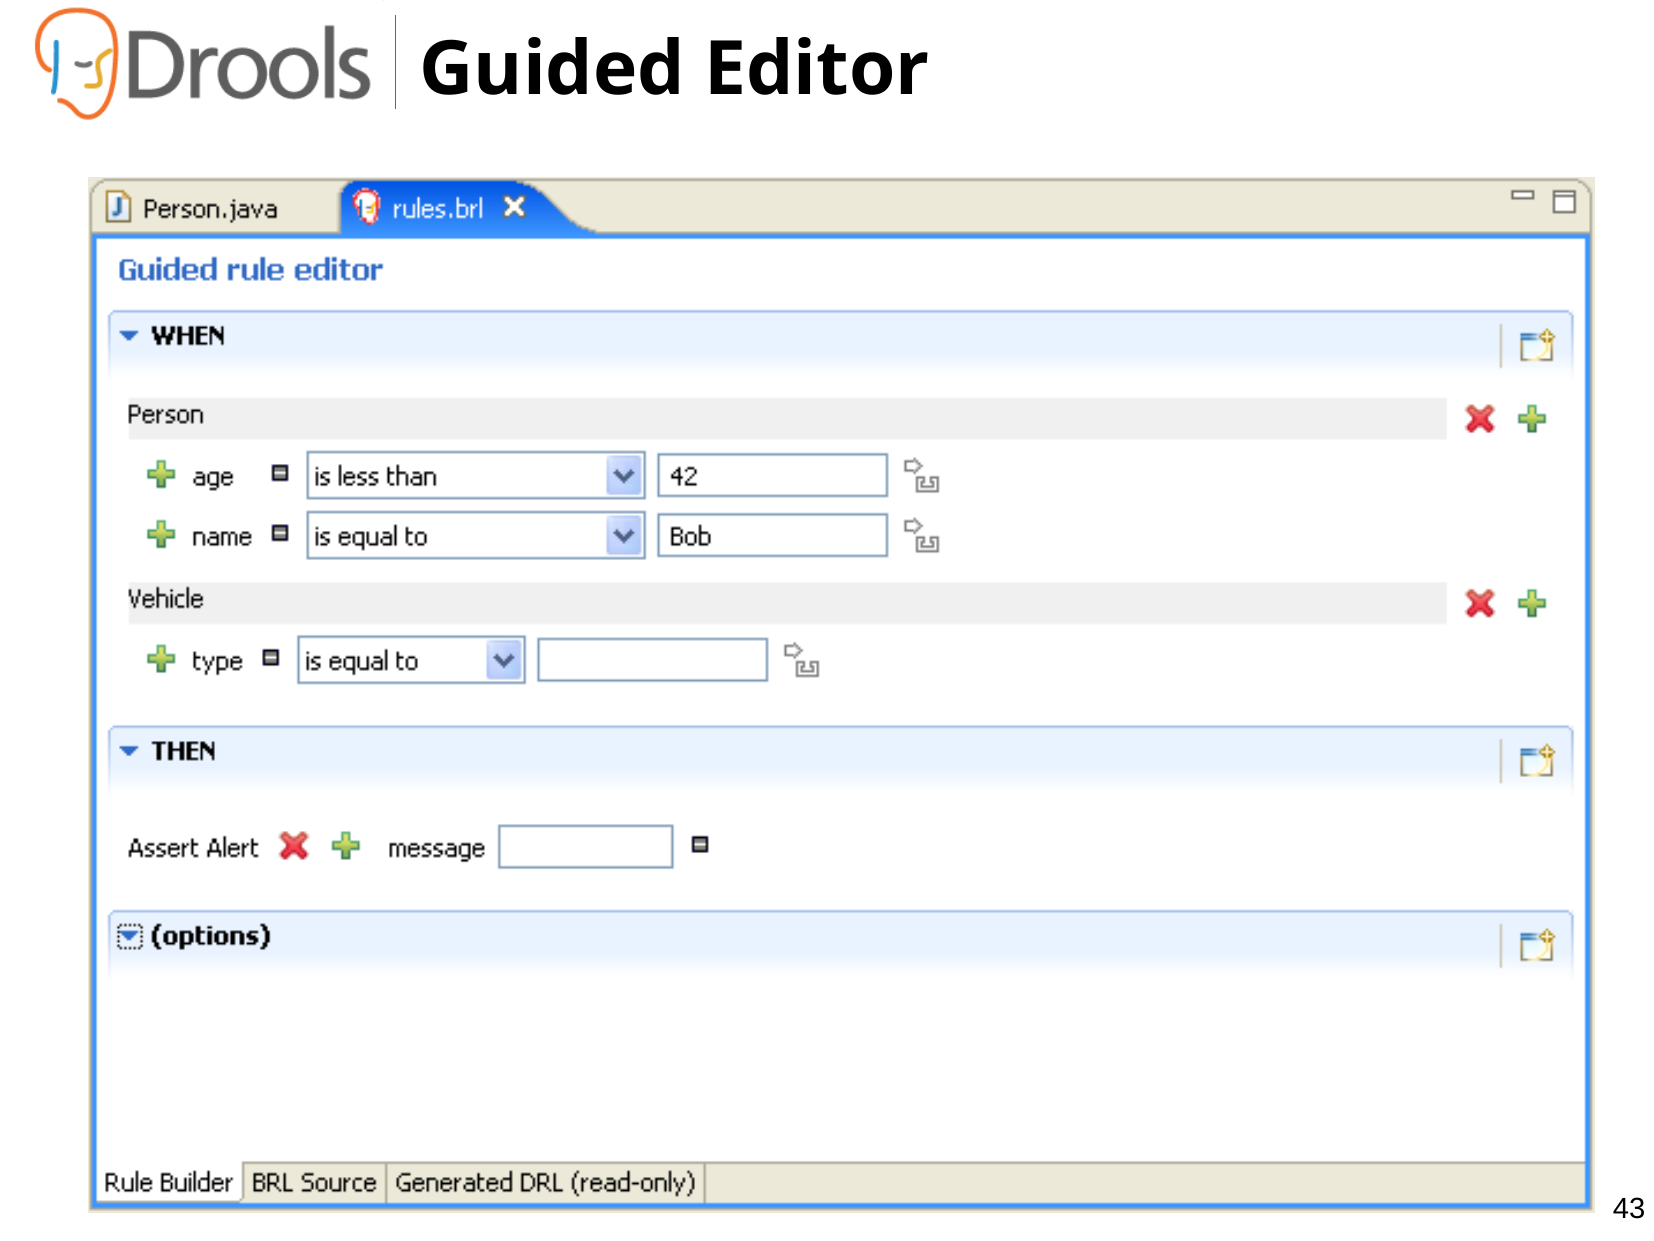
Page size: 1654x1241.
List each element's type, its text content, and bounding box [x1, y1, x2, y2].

title Guided Editor [419, 12, 1630, 118]
picture [29, 0, 384, 126]
picture [88, 177, 1595, 1213]
